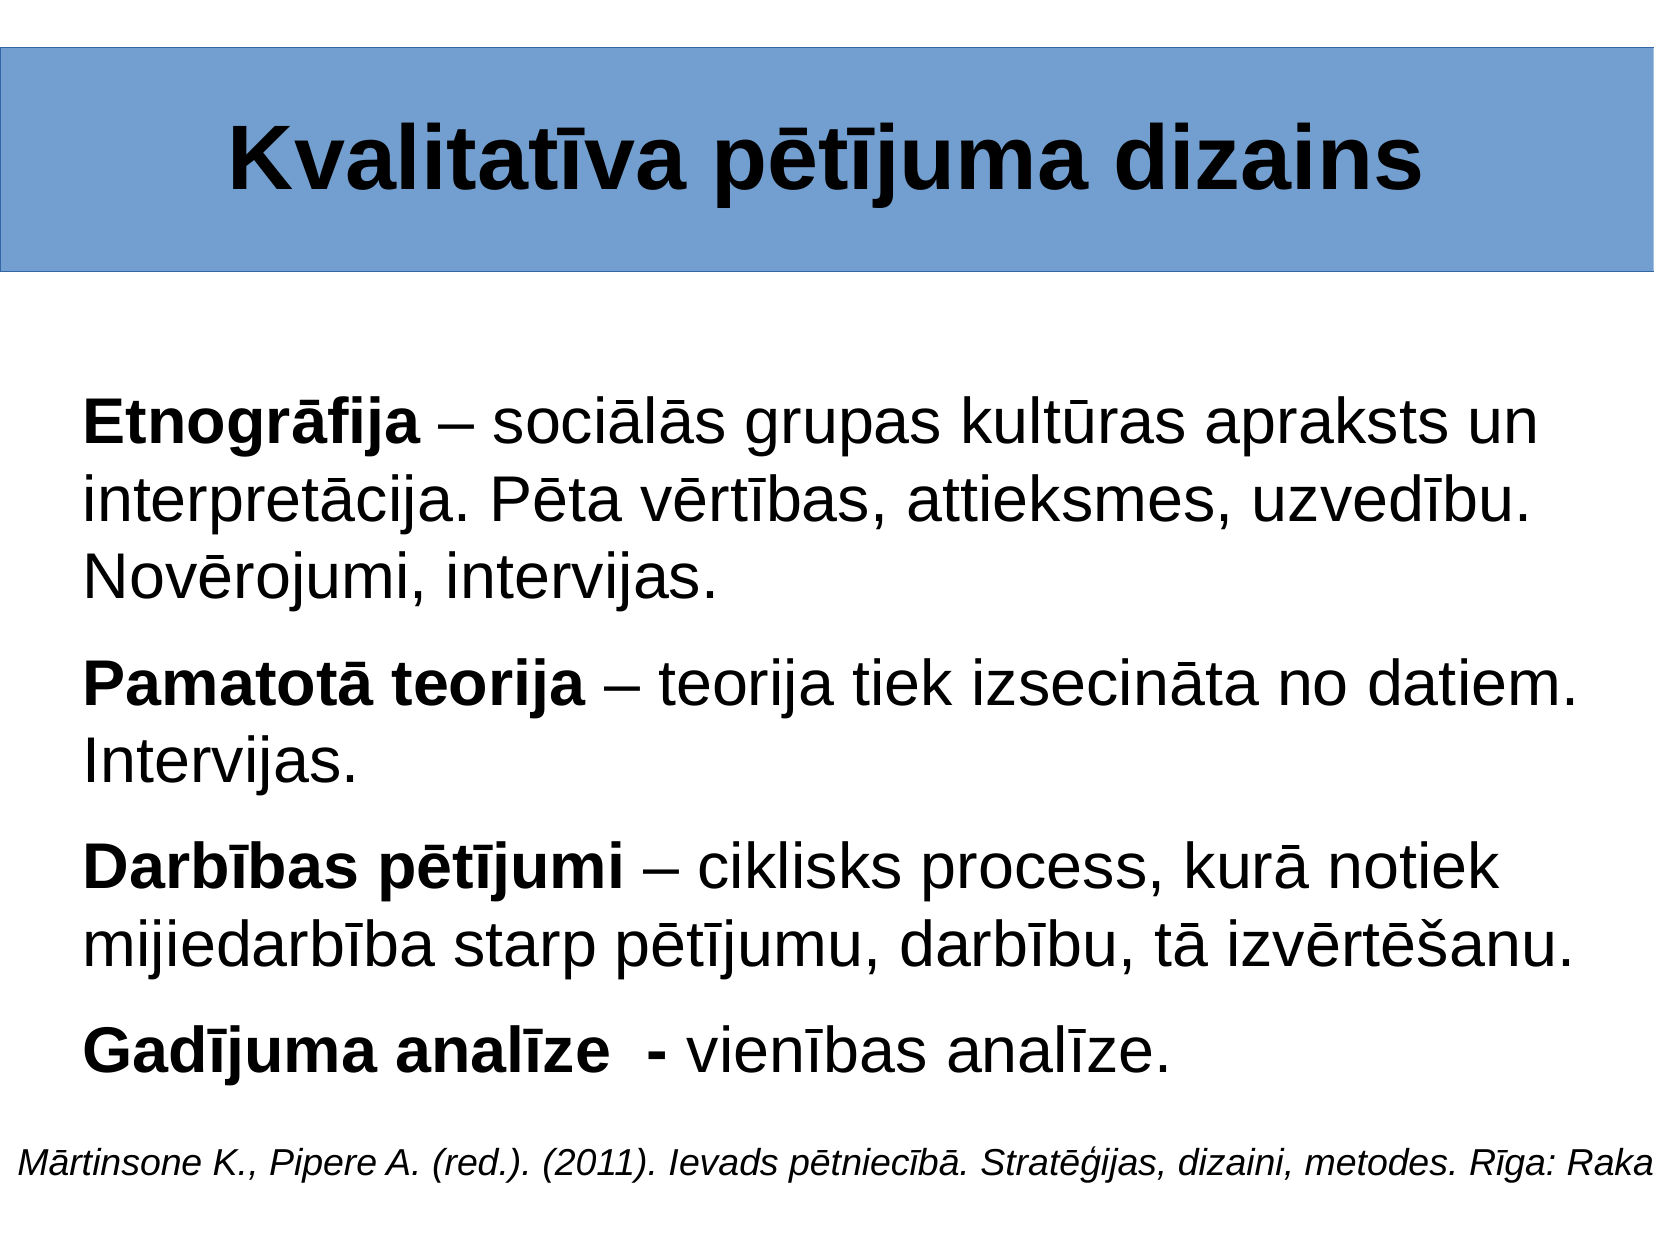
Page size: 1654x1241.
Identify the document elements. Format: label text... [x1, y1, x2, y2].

text_box Mārtinsone K., Pipere A. (red.). (2011). Ievads pētniecībā. Stratēģijas, dizaini, metodes. Rīga: Raka [2, 1133, 1654, 1191]
text_box [0, 47, 1654, 272]
list Etnogrāfija – sociālās grupas kultūras apraksts un interpretācija. Pēta vērtības, attieksmes, uzvedību. Novērojumi, intervijas. Pamatotā teorija – teorija tiek izsecināta no datiem. Intervijas. Darbības pētījumi – ciklisks process, kurā notiek mijiedarbība starp pētījumu, darbību, tā izvērtēšanu. Gadījuma analīze - vienības analīze. [82, 378, 1619, 1099]
title Kvalitatīva pētījuma dizains [82, 49, 1571, 257]
